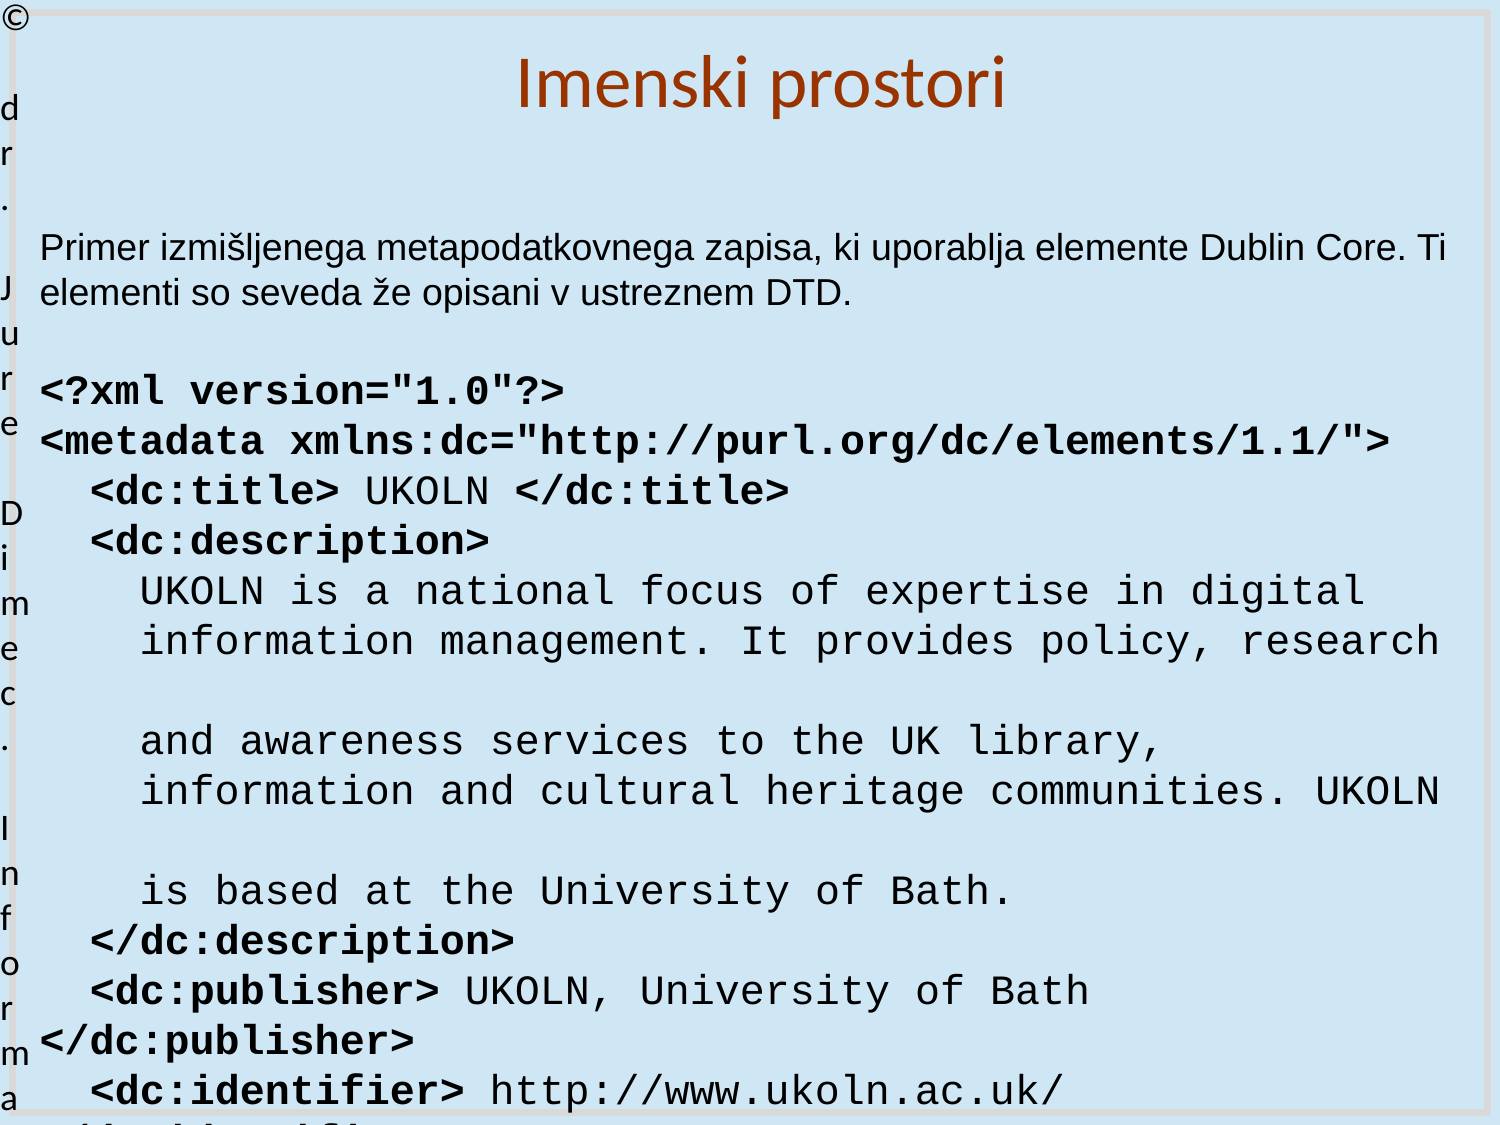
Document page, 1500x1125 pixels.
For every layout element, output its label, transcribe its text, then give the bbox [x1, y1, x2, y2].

title Imenski prostori [53, 19, 1471, 137]
text_box Primer izmišljenega metapodatkovnega zapisa, ki uporablja elemente Dublin Core. Ti elementi so seveda že opisani v ustreznem DTD. <?xml version="1.0"?> <metadata xmlns:dc="http://purl.org/dc/elements/1.1/"> <dc:title> UKOLN </dc:title> <dc:description> UKOLN is a national focus of expertise in digital information management. It provides policy, research and awareness services to the UK library, information and cultural heritage communities. UKOLN is based at the University of Bath. </dc:description> <dc:publisher> UKOLN, University of Bath </dc:publisher> <dc:identifier> http://www.ukoln.ac.uk/ </dc:identifier> </metadata> [24, 215, 1463, 1125]
